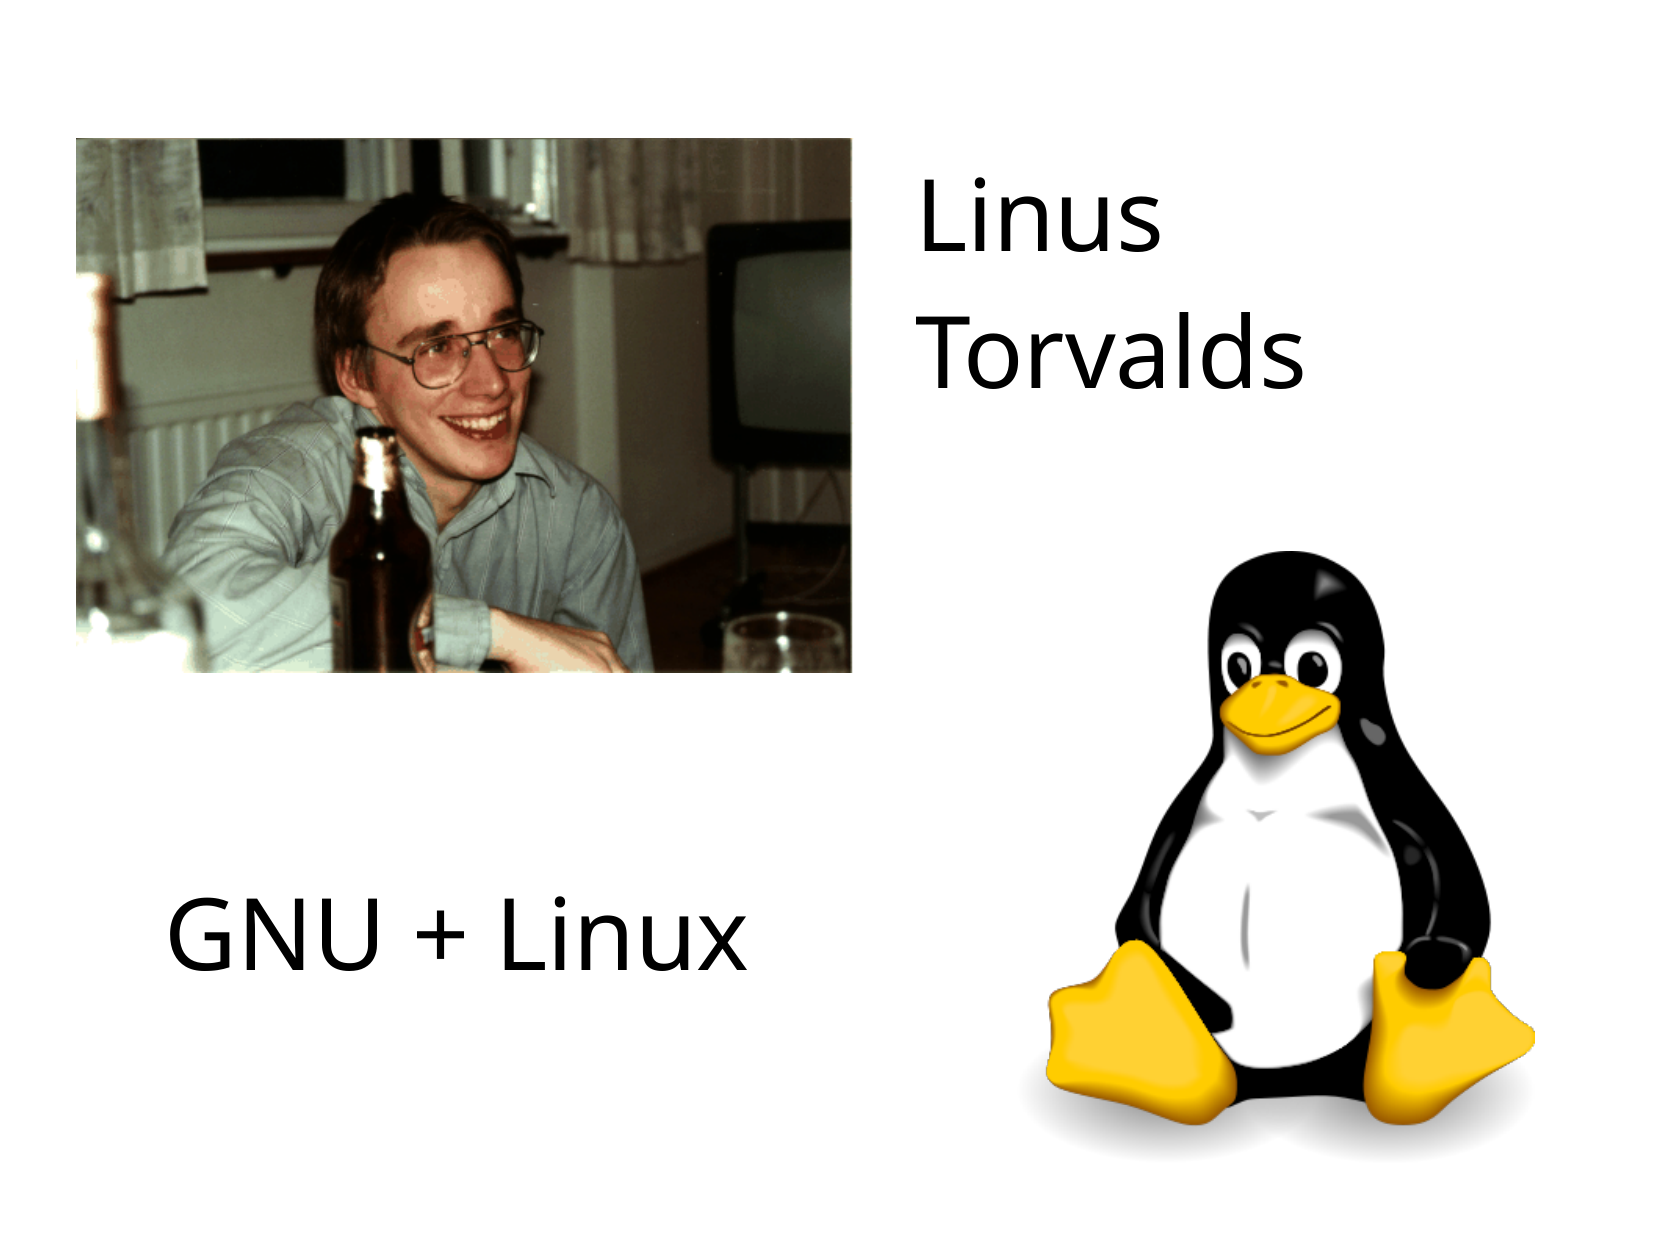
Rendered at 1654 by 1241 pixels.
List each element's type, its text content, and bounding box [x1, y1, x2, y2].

text_box Linus Torvalds [900, 137, 1589, 396]
picture [76, 138, 857, 673]
text_box GNU + Linux [150, 855, 788, 1114]
picture [1012, 551, 1535, 1166]
